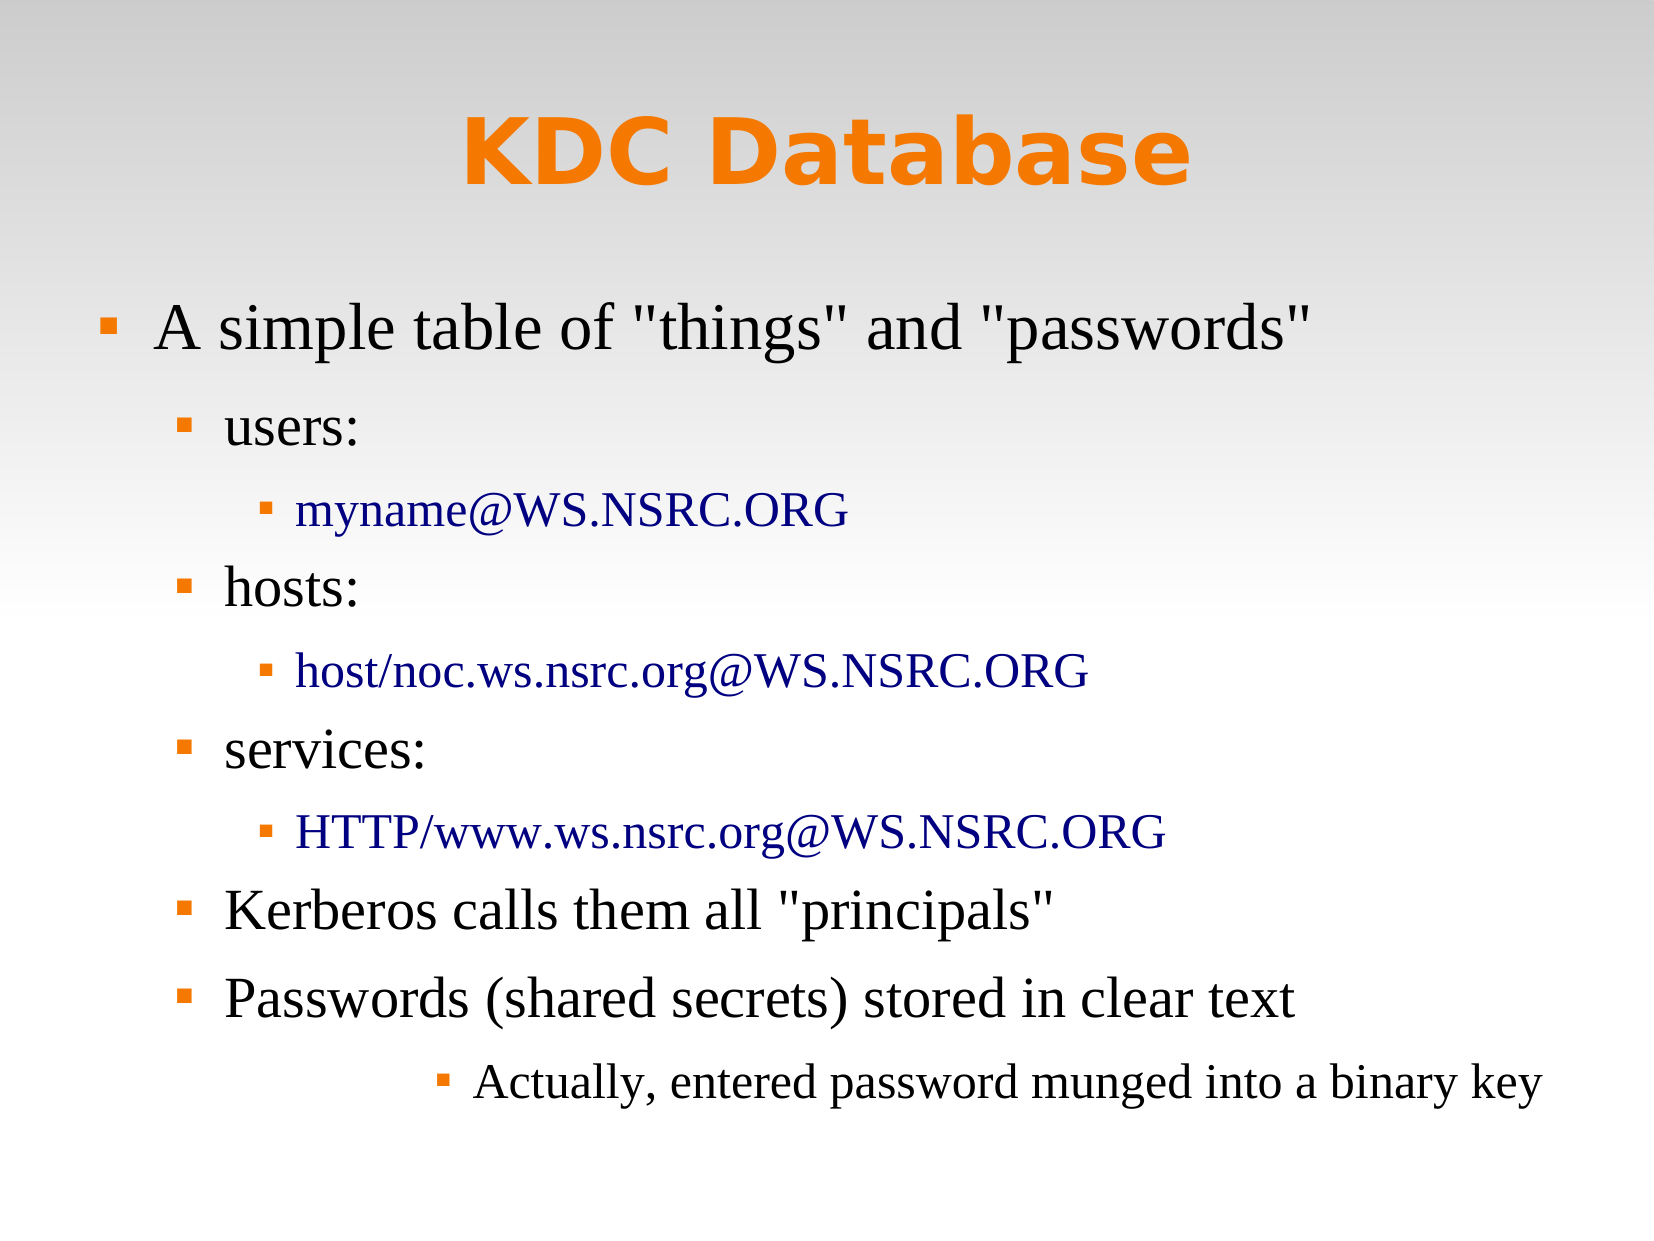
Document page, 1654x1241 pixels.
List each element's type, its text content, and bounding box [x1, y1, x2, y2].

list A simple table of "things" and "passwords" users: myname@WS.NSRC.ORG hosts: host/noc.ws.nsrc.org@WS.NSRC.ORG services: HTTP/www.ws.nsrc.org@WS.NSRC.ORG Kerberos calls them all "principals" Passwords (shared secrets) stored in clear text Actually, entered password munged into a binary key [82, 290, 1571, 1167]
title KDC Database [82, 49, 1571, 257]
